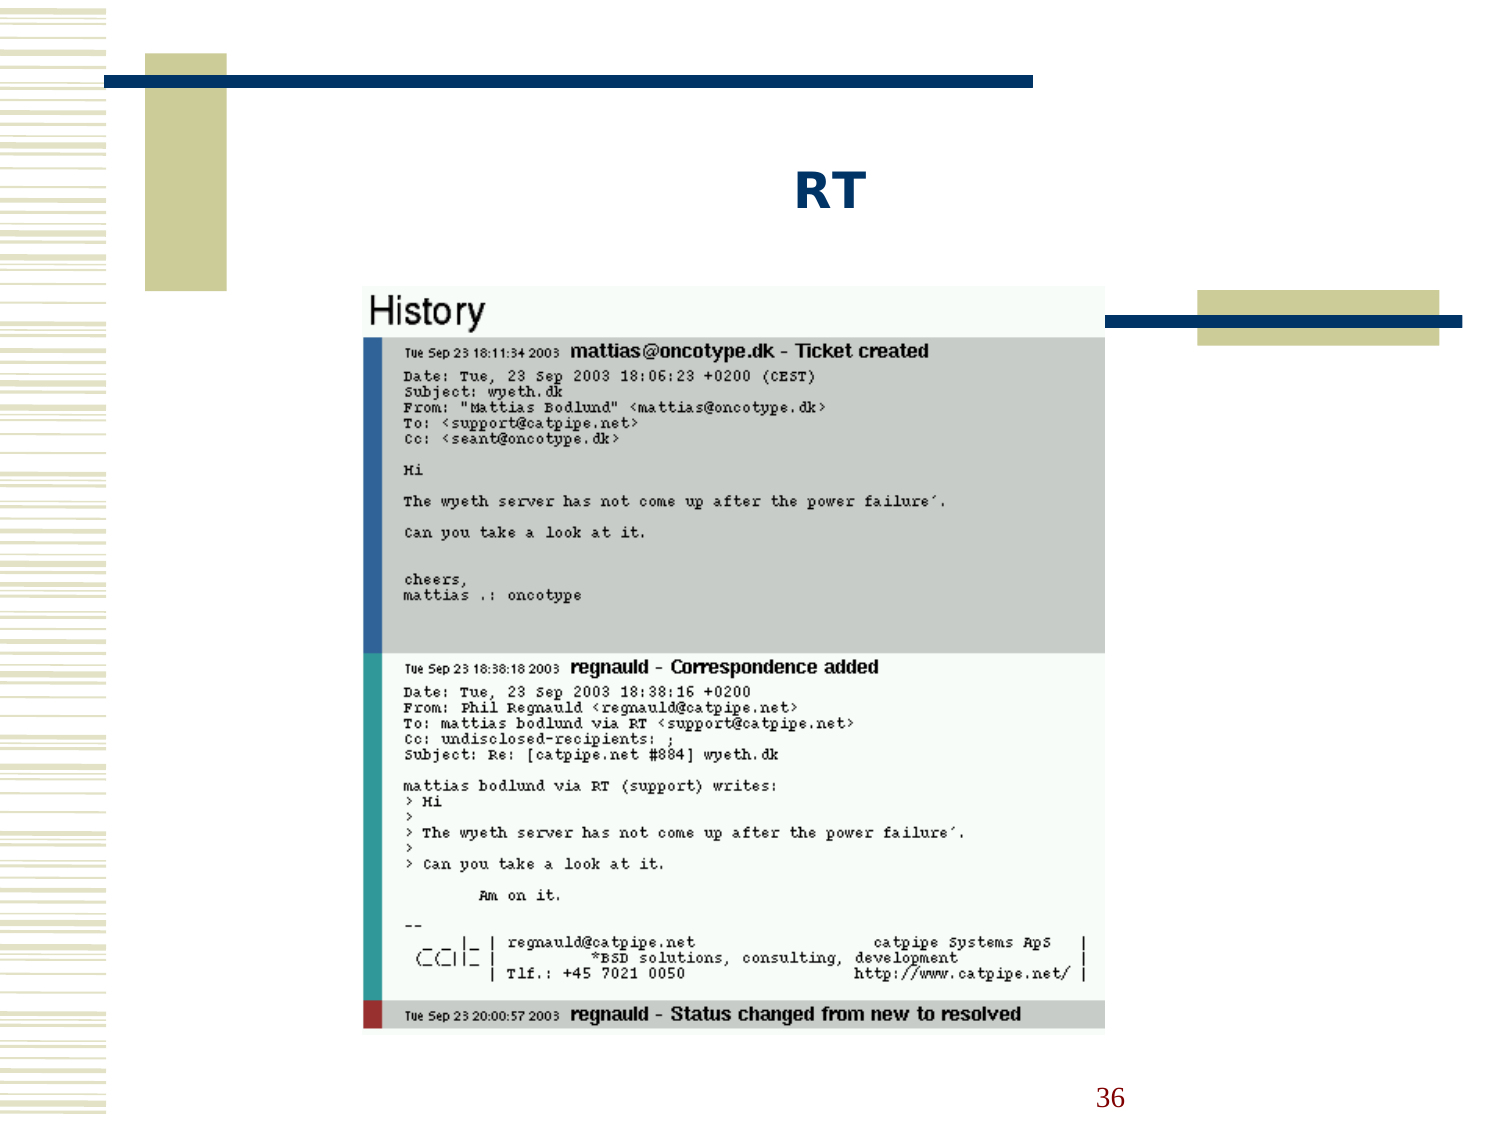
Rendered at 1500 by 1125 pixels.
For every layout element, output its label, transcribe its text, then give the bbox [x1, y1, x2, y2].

title RT [225, 99, 1436, 288]
picture [362, 286, 1105, 1035]
